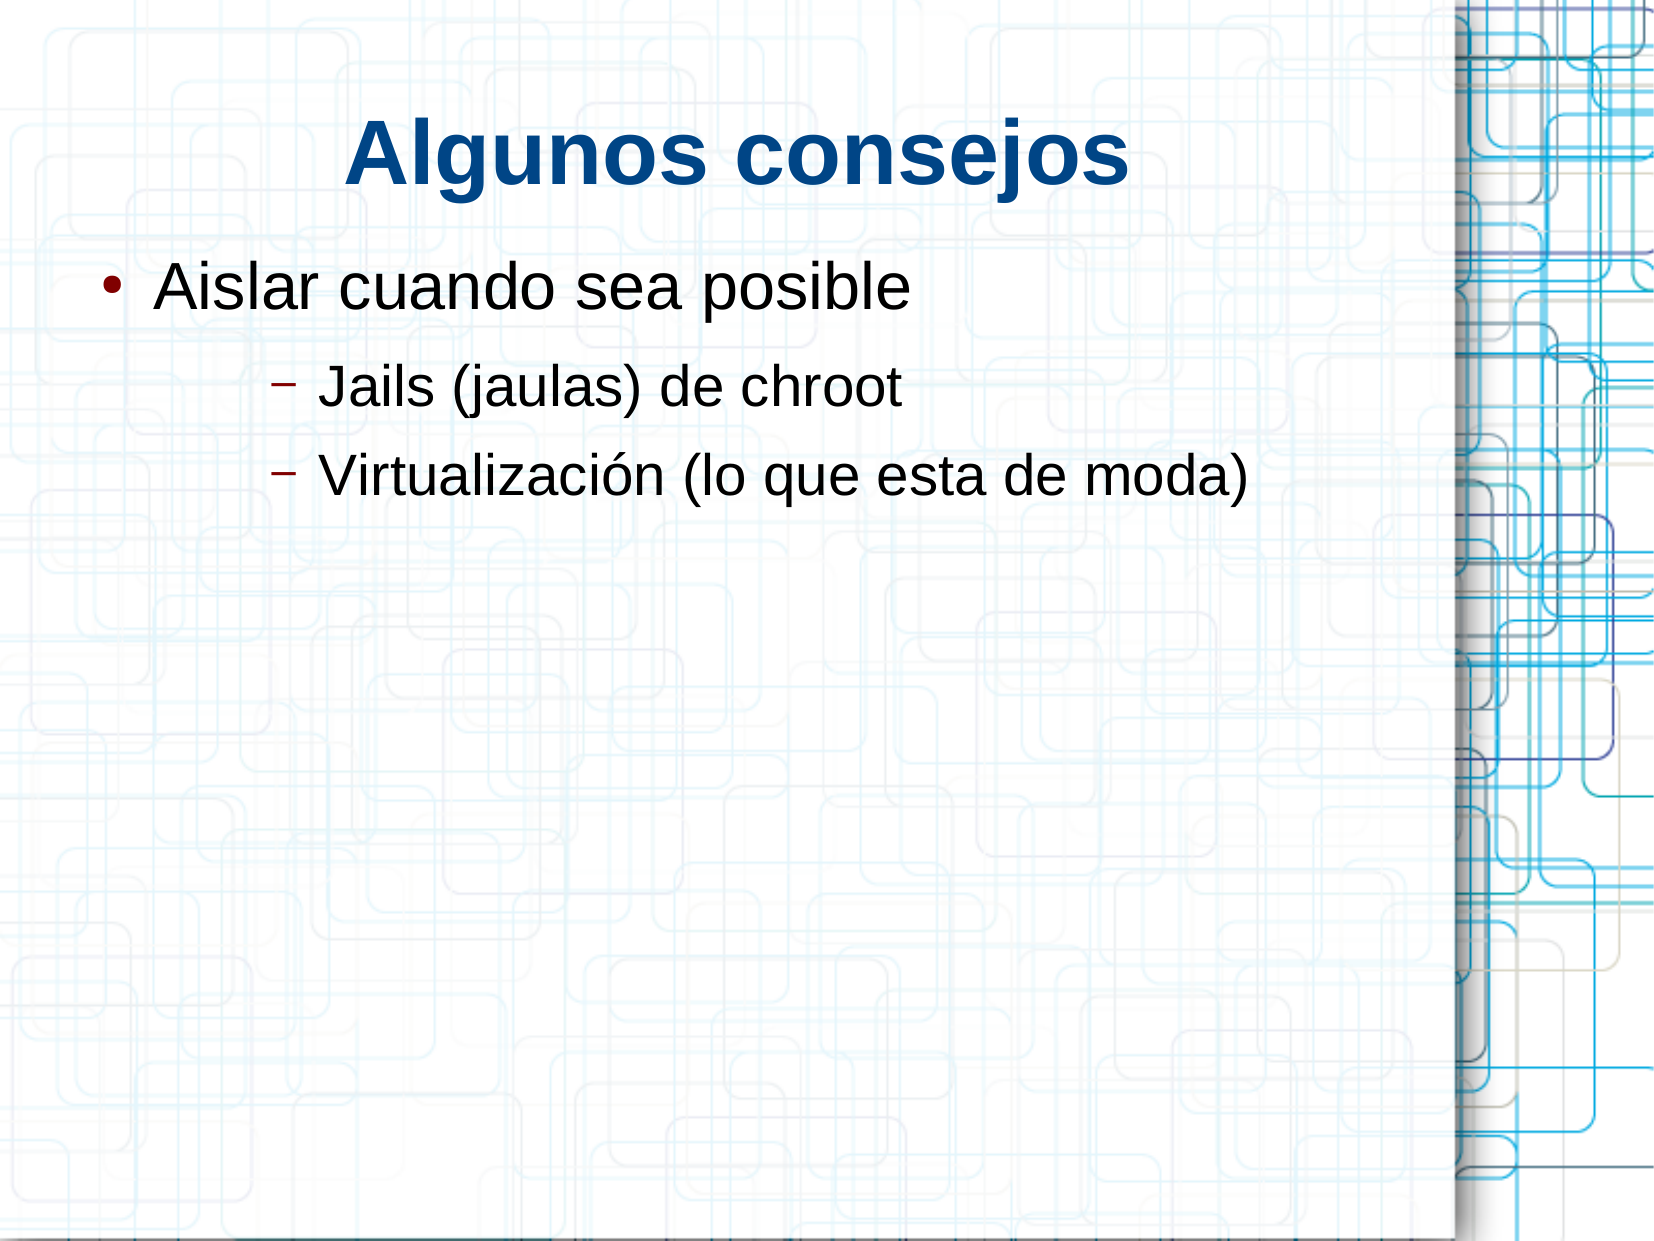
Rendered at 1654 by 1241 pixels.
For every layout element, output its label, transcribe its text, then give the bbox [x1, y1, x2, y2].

list Aislar cuando sea posible Jails (jaulas) de chroot Virtualización (lo que esta de moda) [82, 249, 1418, 1054]
picture [0, 0, 1654, 1241]
title Algunos consejos [59, 56, 1418, 250]
